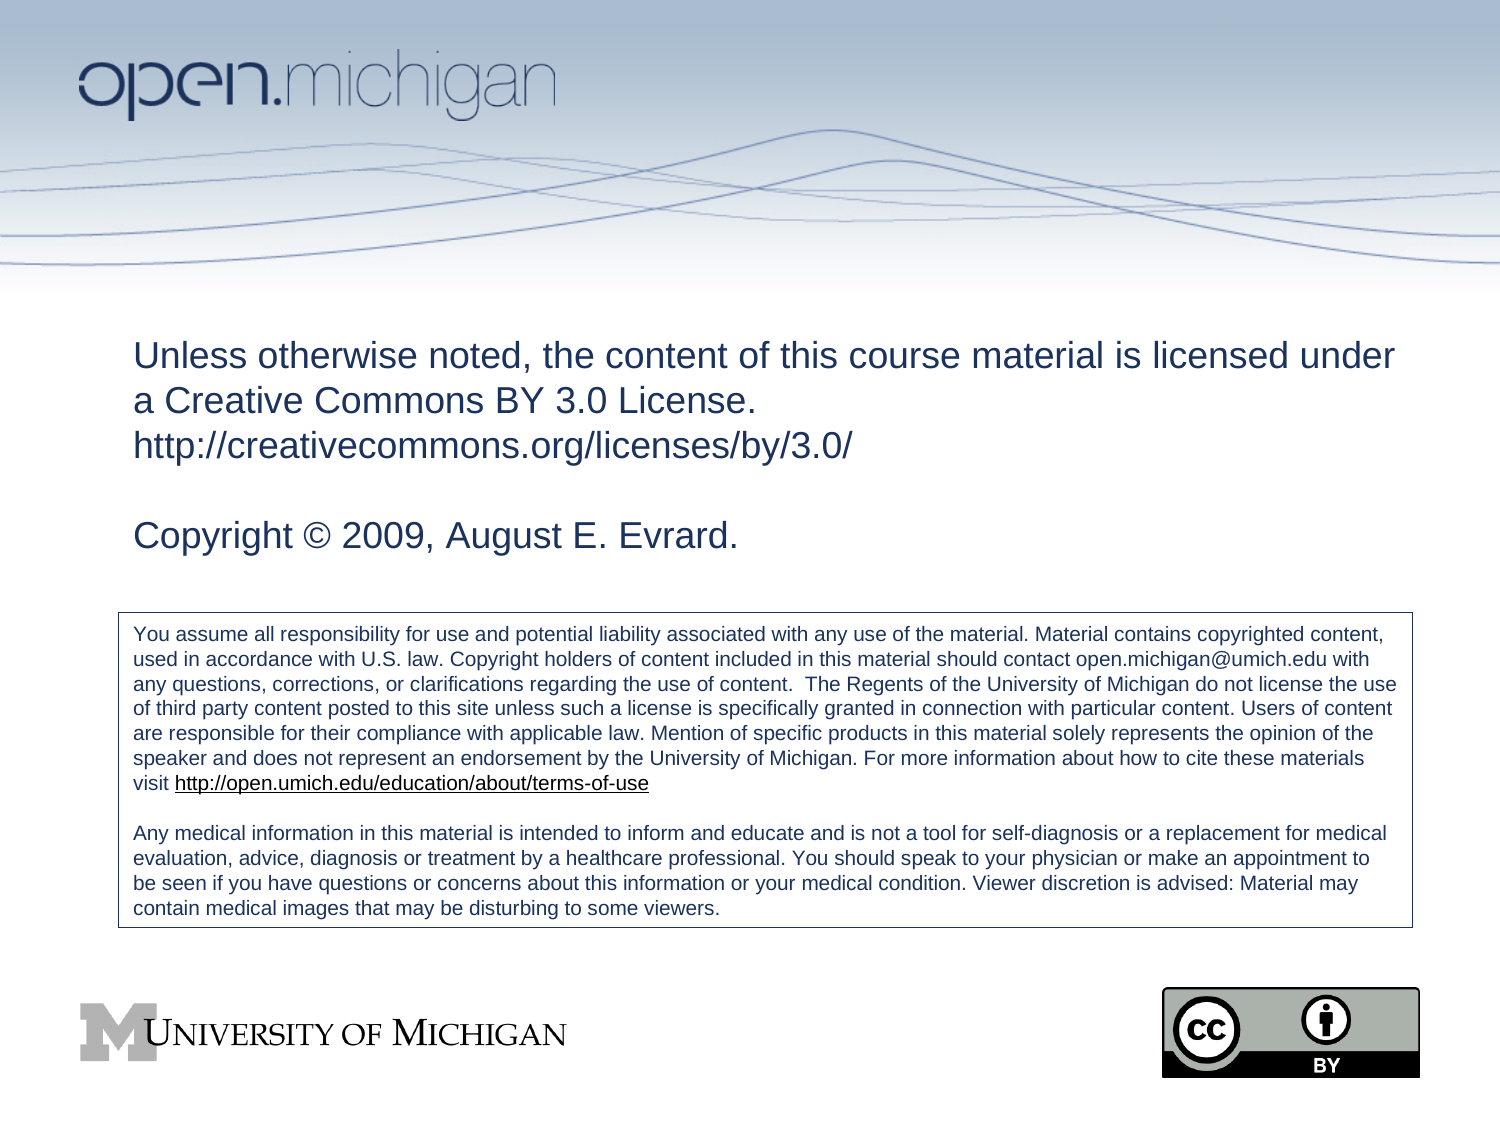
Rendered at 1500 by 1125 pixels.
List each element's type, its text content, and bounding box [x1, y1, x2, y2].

picture [79, 1002, 567, 1062]
picture [0, 0, 1500, 293]
picture [1162, 987, 1420, 1078]
text_box Unless otherwise noted, the content of this course material is licensed under a Creative Commons BY 3.0 License. http://creativecommons.org/licenses/by/3.0/ Copyright © 2009, August E. Evrard. [118, 323, 1413, 565]
text_box You assume all responsibility for use and potential liability associated with any use of the material. Material contains copyrighted content, used in accordance with U.S. law. Copyright holders of content included in this material should contact open.michigan@umich.edu with any questions, corrections, or clarifications regarding the use of content. The Regents of the University of Michigan do not license the use of third party content posted to this site unless such a license is specifically granted in connection with particular content. Users of content are responsible for their compliance with applicable law. Mention of specific products in this material solely represents the opinion of the speaker and does not represent an endorsement by the University of Michigan. For more information about how to cite these materials visit http://open.umich.edu/education/about/terms-of-use Any medical information in this material is intended to inform and educate and is not a tool for self-diagnosis or a replacement for medical evaluation, advice, diagnosis or treatment by a healthcare professional. You should speak to your physician or make an appointment to be seen if you have questions or concerns about this information or your medical condition. Viewer discretion is advised: Material may contain medical images that may be disturbing to some viewers. [118, 612, 1413, 928]
